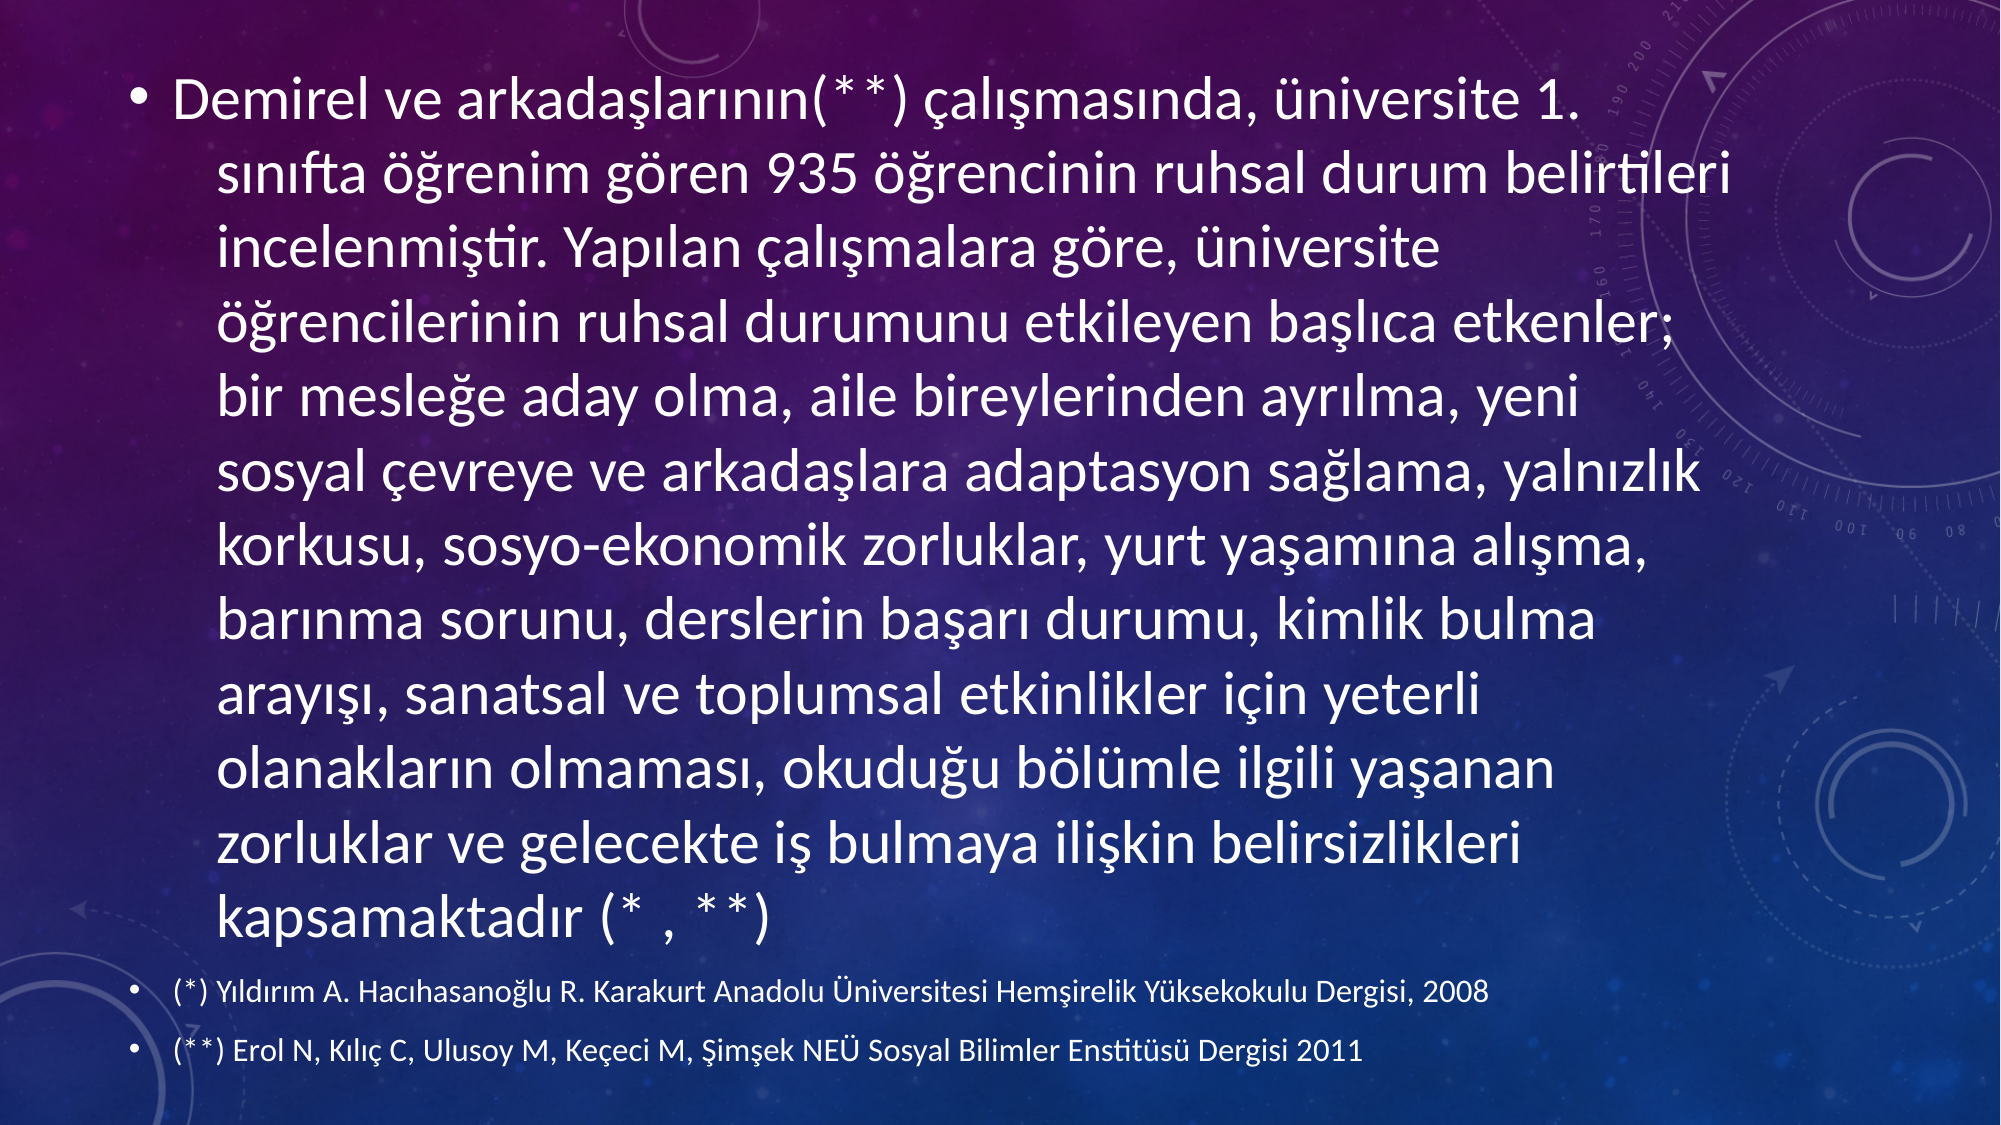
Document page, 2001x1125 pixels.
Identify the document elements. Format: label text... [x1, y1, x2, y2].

list Demirel ve arkadaşlarının(**) çalışmasında, üniversite 1. sınıfta öğrenim gören 935 öğrencinin ruhsal durum belirtileri incelenmiştir. Yapılan çalışmalara göre, üniversite öğrencilerinin ruhsal durumunu etkileyen başlıca etkenler; bir mesleğe aday olma, aile bireylerinden ayrılma, yeni sosyal çevreye ve arkadaşlara adaptasyon sağlama, yalnızlık korkusu, sosyo-ekonomik zorluklar, yurt yaşamına alışma, barınma sorunu, derslerin başarı durumu, kimlik bulma arayışı, sanatsal ve toplumsal etkinlikler için yeterli olanakların olmaması, okuduğu bölümle ilgili yaşanan zorluklar ve gelecekte iş bulmaya ilişkin belirsizlikleri kapsamaktadır (* , **) (*) Yıldırım A. Hacıhasanoğlu R. Karakurt Anadolu Üniversitesi Hemşirelik Yüksekokulu Dergisi, 2008 (**) Erol N, Kılıç C, Ulusoy M, Keçeci M, Şimşek NEÜ Sosyal Bilimler Enstitüsü Dergisi 2011 [113, 42, 1757, 1083]
